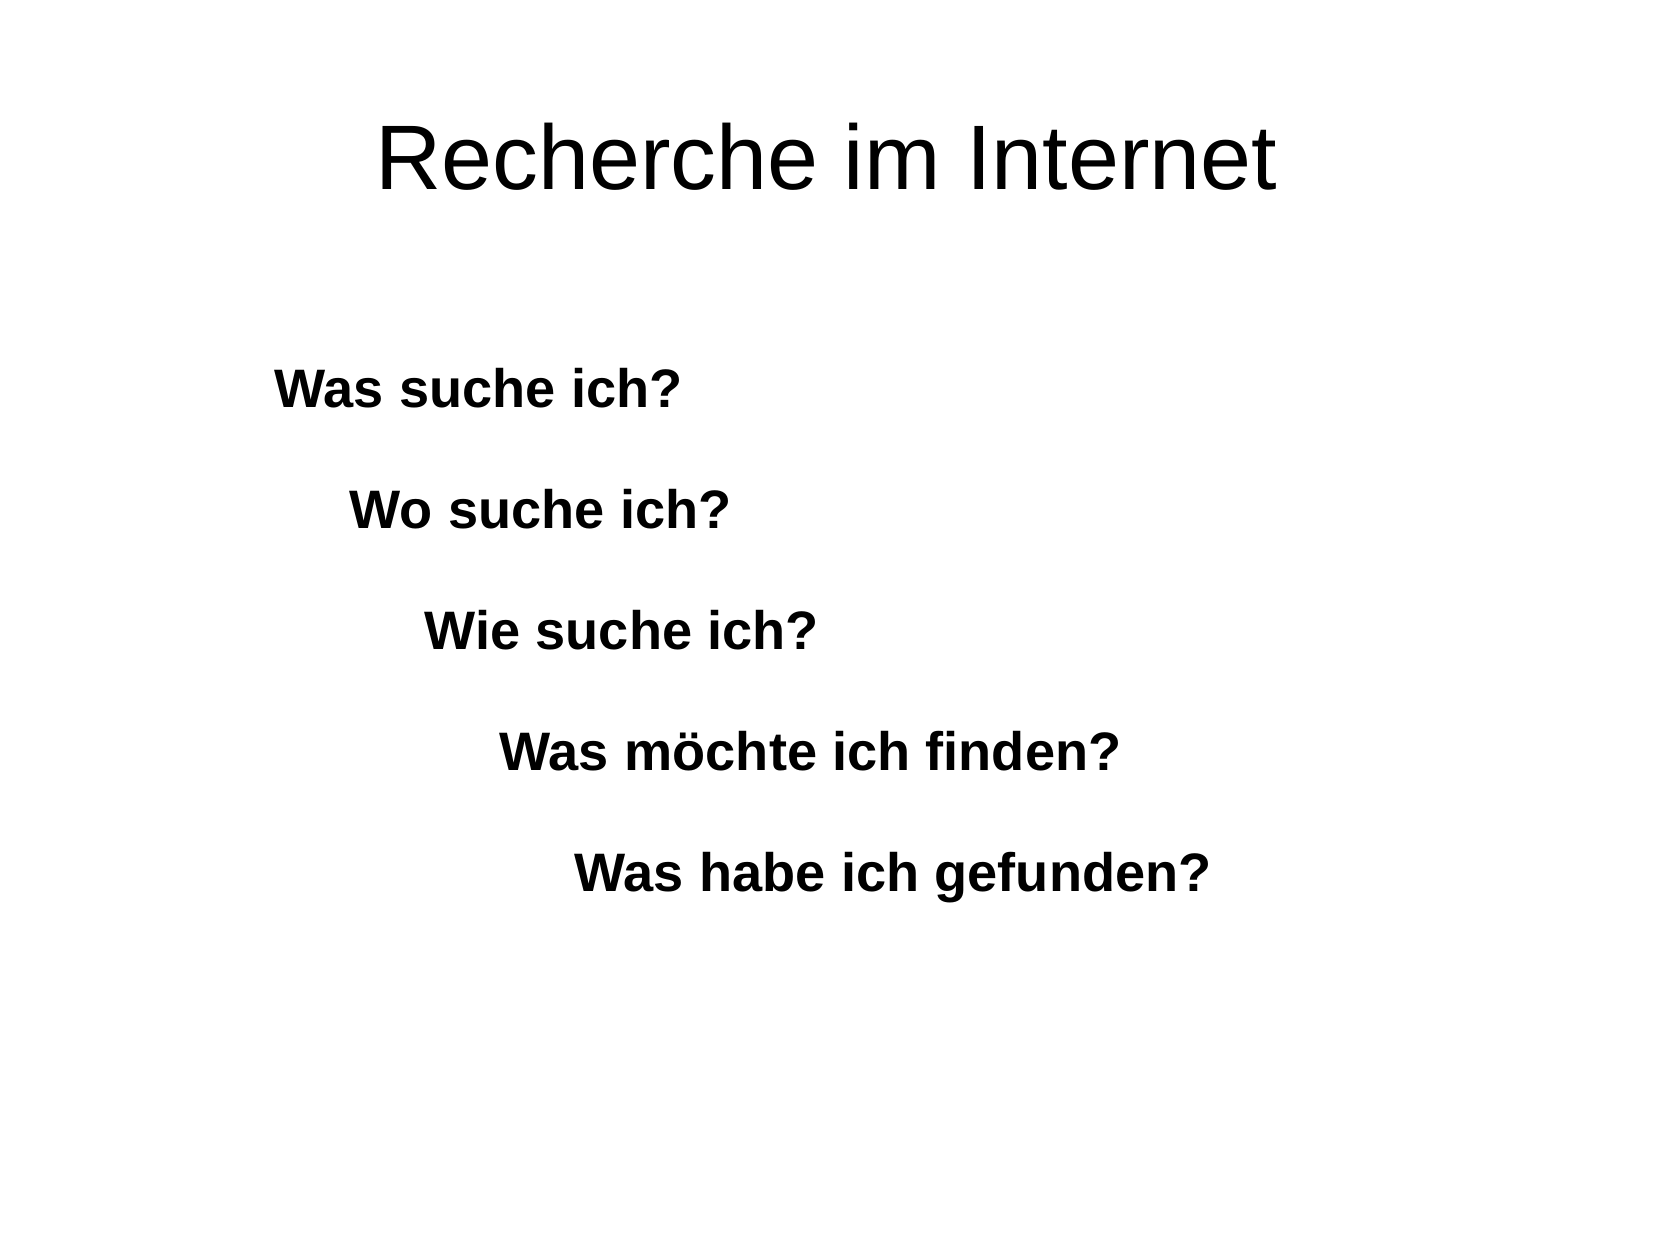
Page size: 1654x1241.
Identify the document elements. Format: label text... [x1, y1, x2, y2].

text_box Was suche ich? Wo suche ich? Wie suche ich? Was möchte ich finden? Was habe ich gefunden? [259, 351, 1418, 1111]
title Recherche im Internet [82, 49, 1571, 257]
